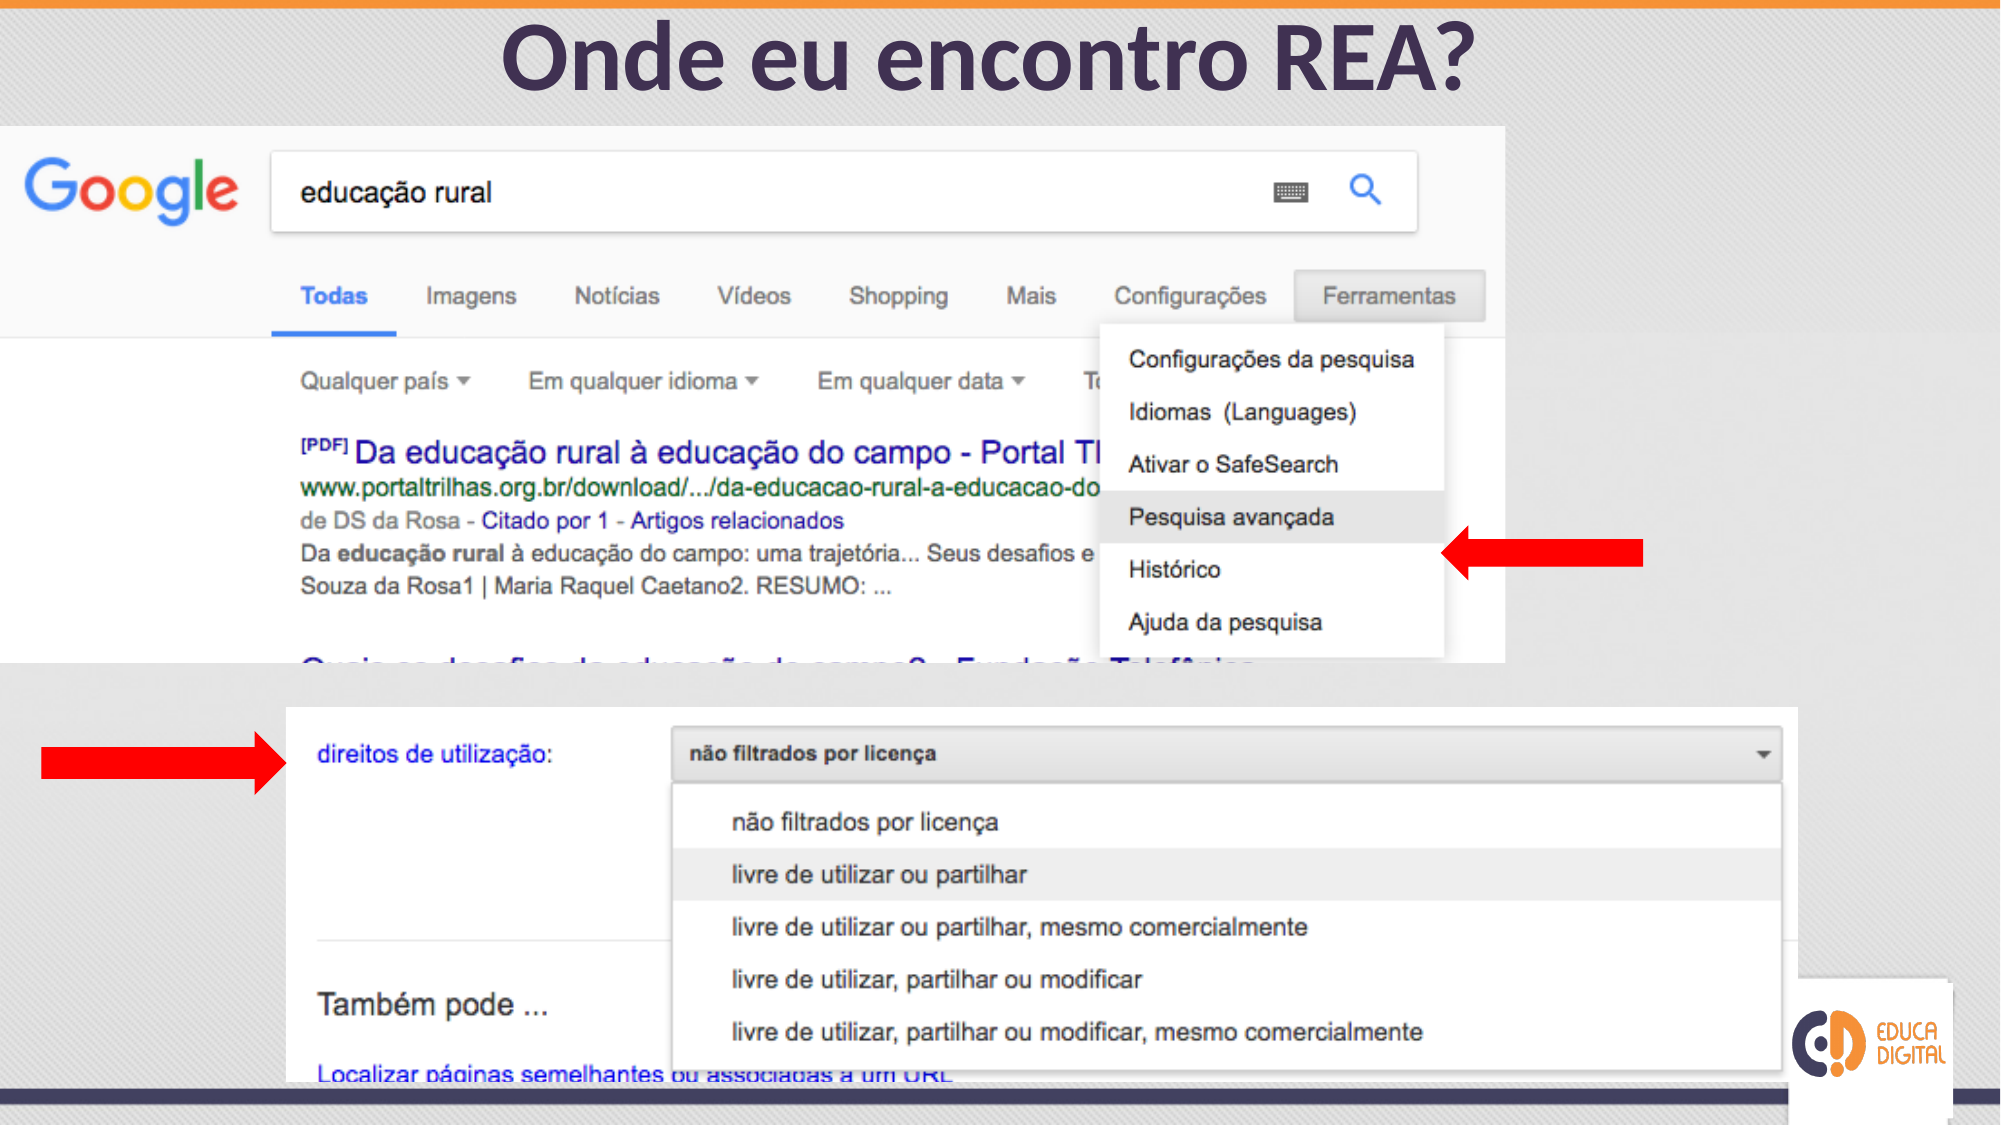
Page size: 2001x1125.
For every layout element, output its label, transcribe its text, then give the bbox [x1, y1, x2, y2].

text_box [1441, 526, 1643, 580]
text_box [41, 732, 286, 794]
picture [0, 0, 2001, 1125]
text_box Onde eu encontro REA? [205, 0, 1798, 219]
text_box [1792, 1115, 1954, 1119]
